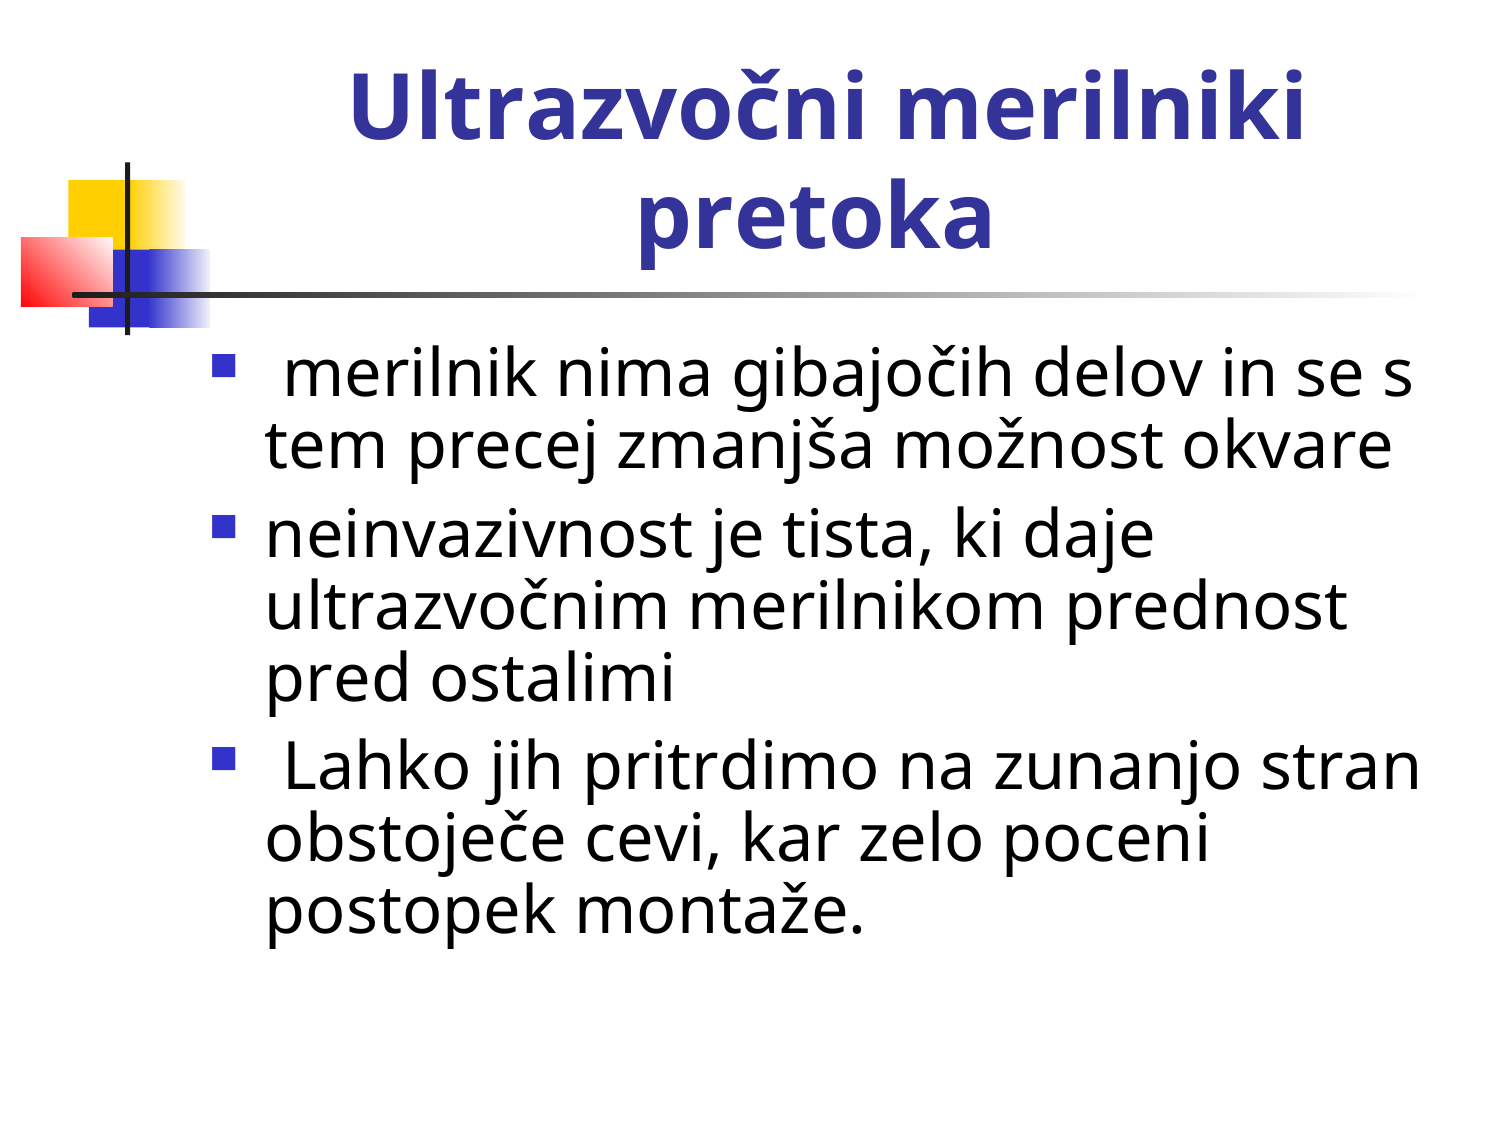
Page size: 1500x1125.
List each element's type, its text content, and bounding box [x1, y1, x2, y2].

title Ultrazvočni merilniki pretoka [188, 35, 1468, 276]
list merilnik nima gibajočih delov in se s tem precej zmanjša možnost okvare neinvazivnost je tista, ki daje ultrazvočnim merilnikom prednost pred ostalimi Lahko jih pritrdimo na zunanjo stran obstoječe cevi, kar zelo poceni postopek montaže. [193, 331, 1469, 1007]
